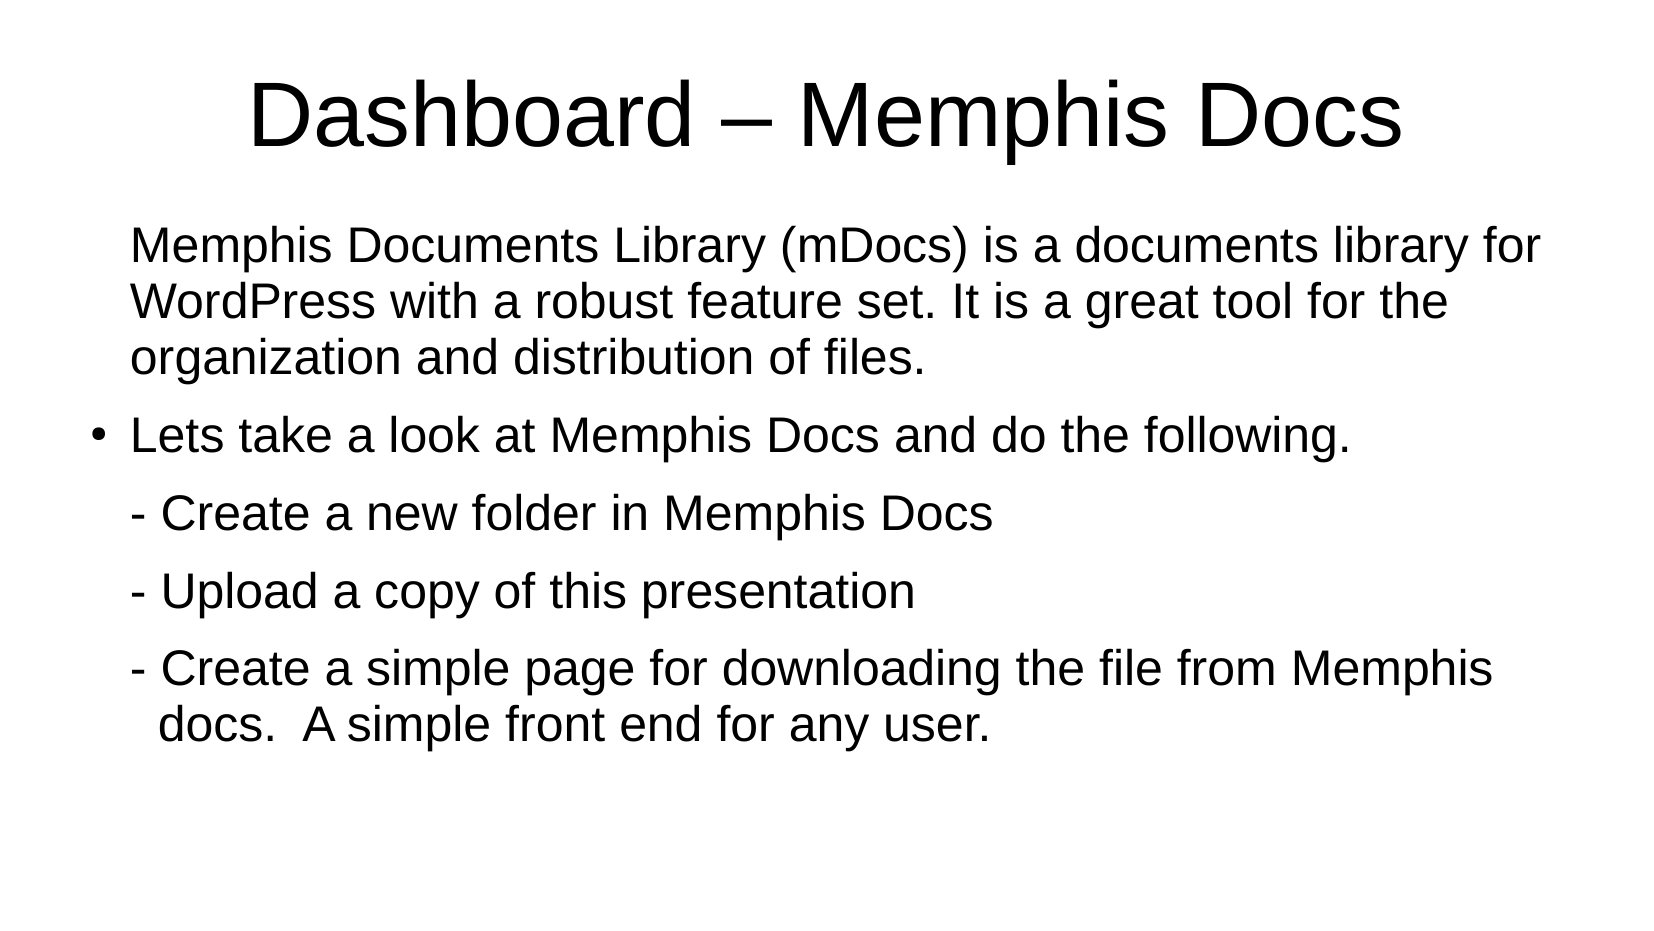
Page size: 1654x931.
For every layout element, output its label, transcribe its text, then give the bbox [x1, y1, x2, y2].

title Dashboard – Memphis Docs [82, 37, 1571, 193]
list Memphis Documents Library (mDocs) is a documents library for WordPress with a robust feature set. It is a great tool for the organization and distribution of files. Lets take a look at Memphis Docs and do the following. - Create a new folder in Memphis Docs - Upload a copy of this presentation - Create a simple page for downloading the file from Memphis docs. A simple front end for any user. [76, 217, 1565, 758]
